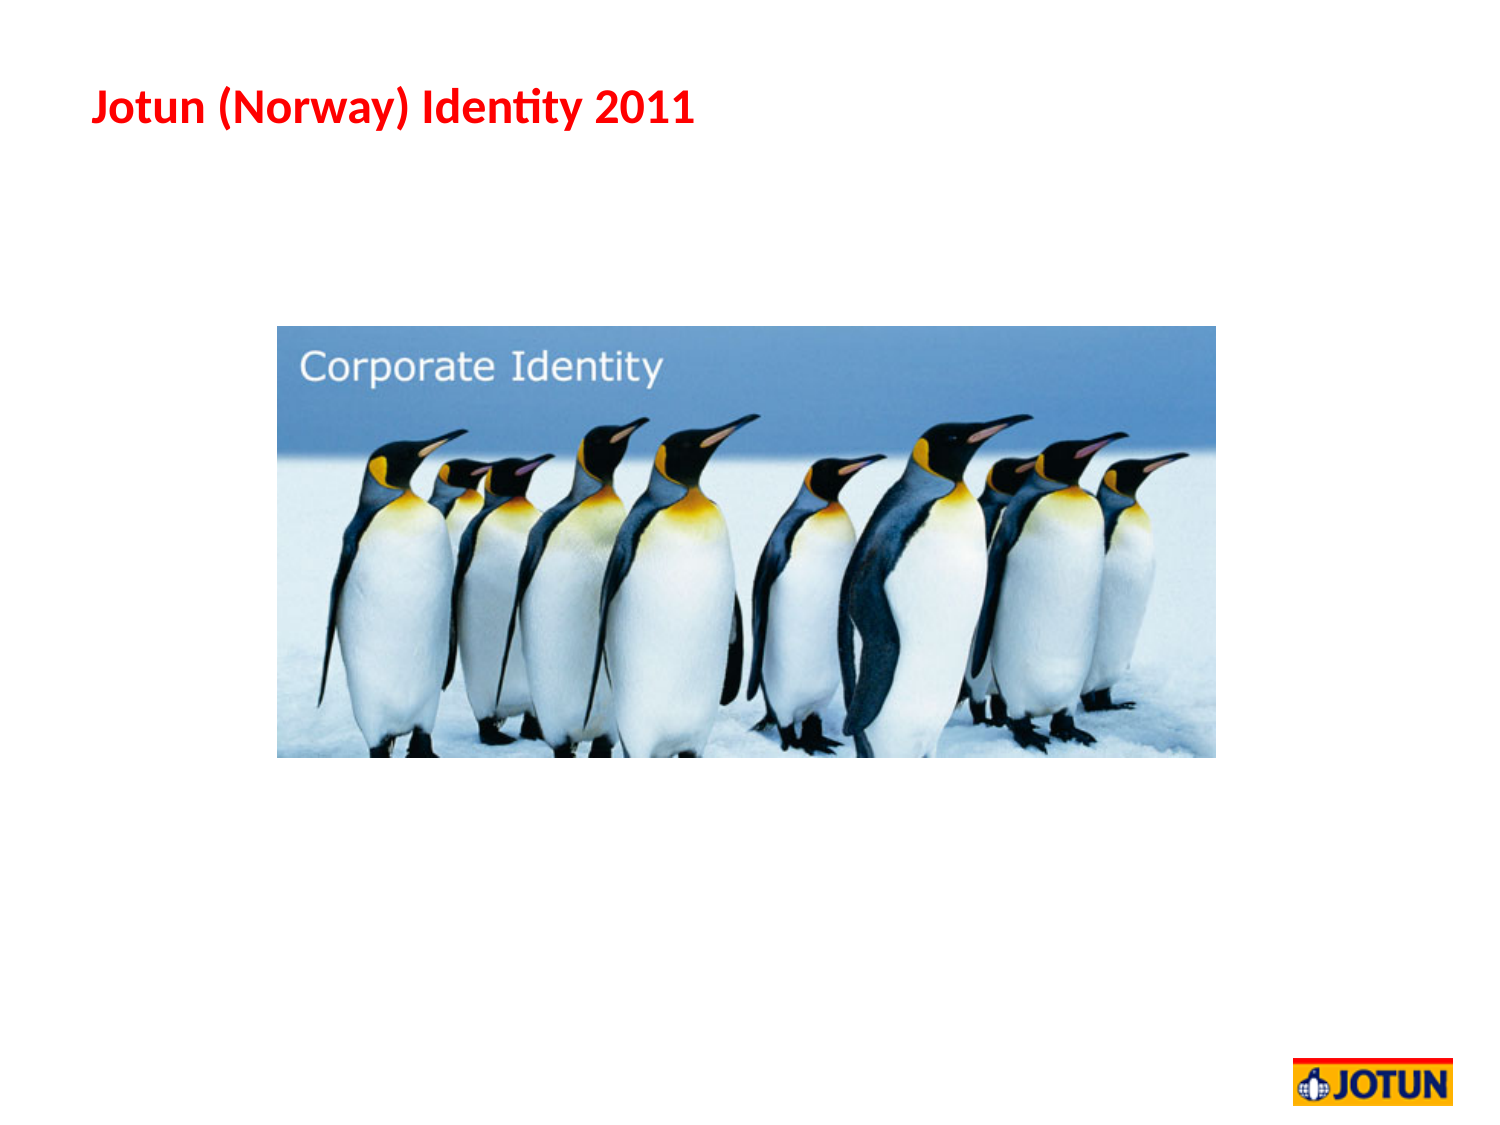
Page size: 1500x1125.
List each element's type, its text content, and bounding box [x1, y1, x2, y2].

picture [1293, 1058, 1453, 1106]
picture [277, 326, 1216, 758]
text_box Jotun (Norway) Identity 2011 [76, 66, 987, 143]
